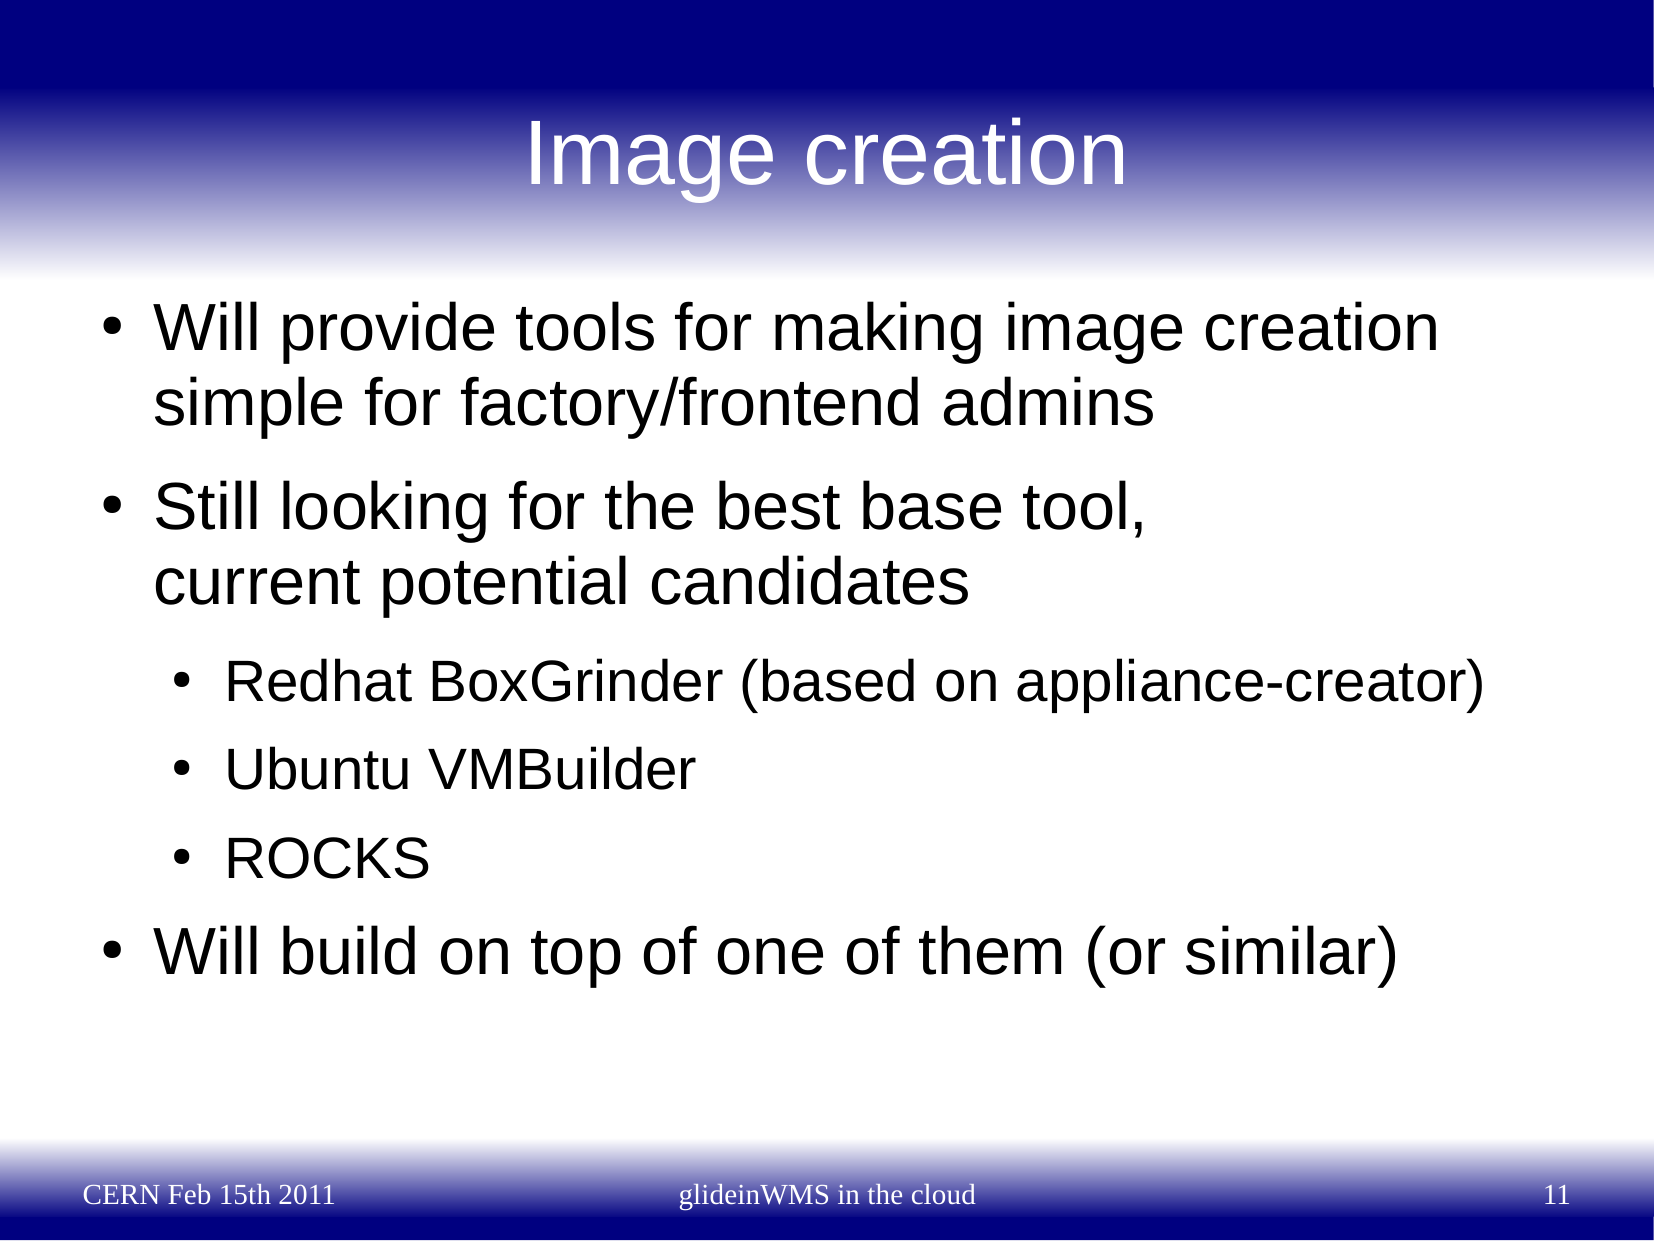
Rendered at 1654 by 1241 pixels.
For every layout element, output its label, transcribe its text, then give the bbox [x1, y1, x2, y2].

list Will provide tools for making image creation simple for factory/frontend admins Still looking for the best base tool, current potential candidates Redhat BoxGrinder (based on appliance-creator) Ubuntu VMBuilder ROCKS Will build on top of one of them (or similar) [82, 290, 1571, 1109]
title Image creation [82, 49, 1571, 257]
